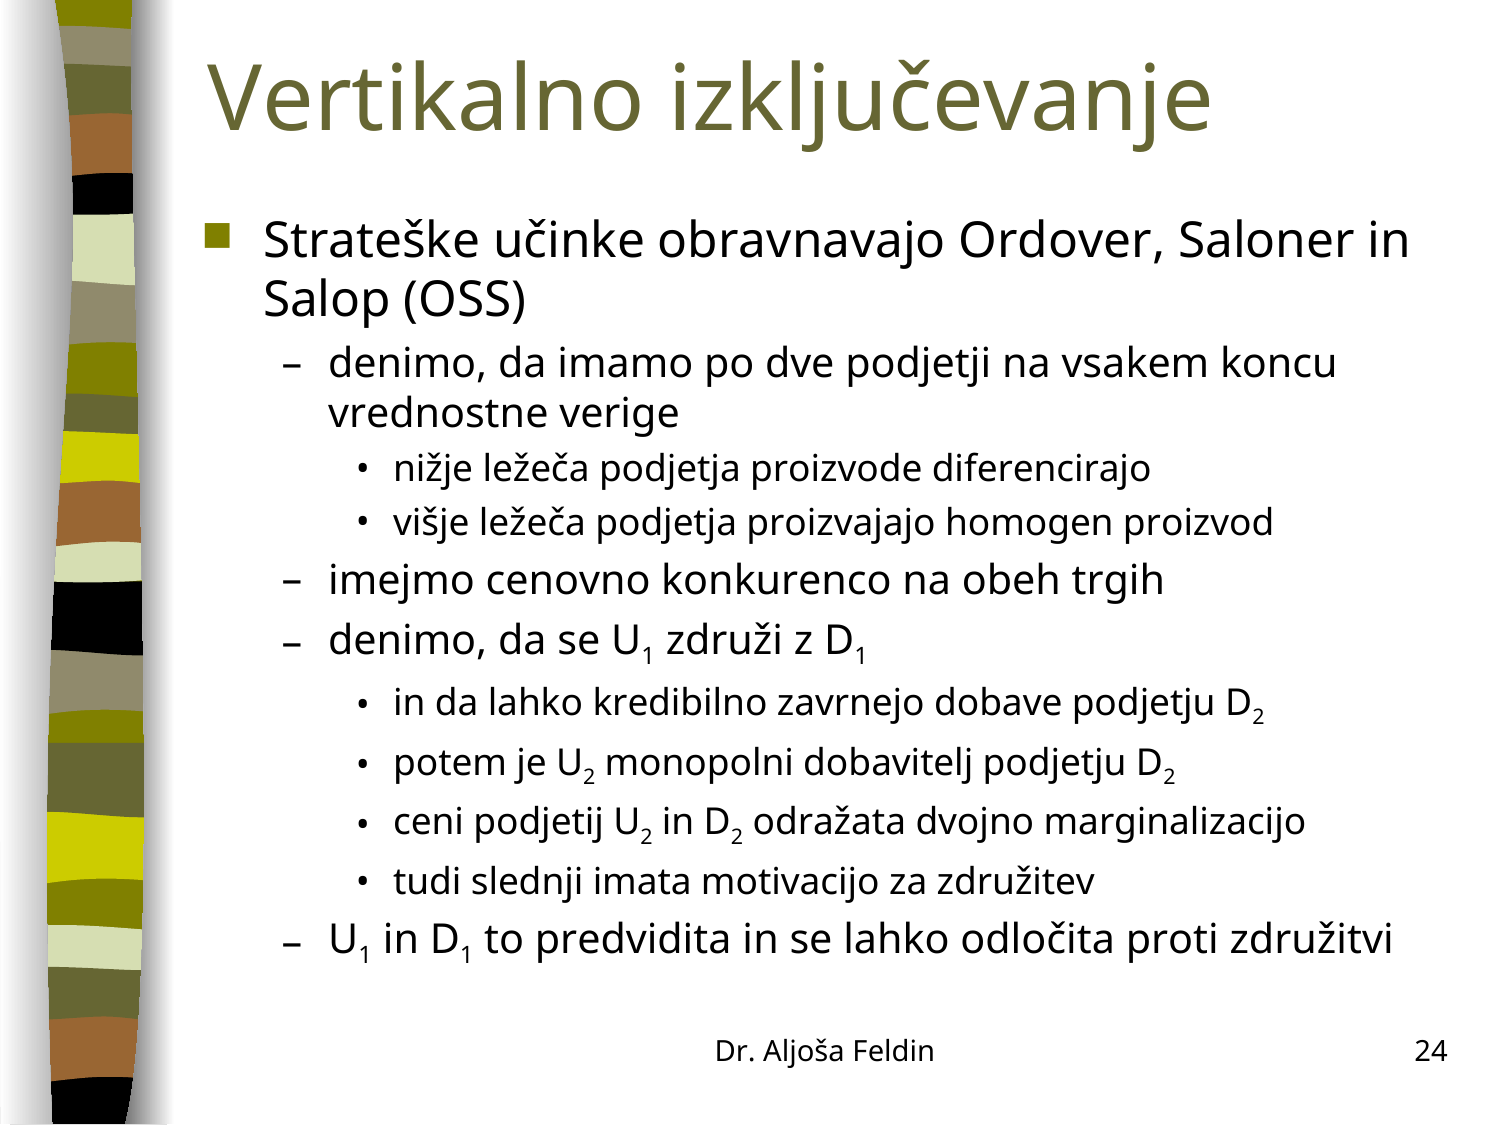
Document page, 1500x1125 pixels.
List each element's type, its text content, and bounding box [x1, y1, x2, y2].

title Vertikalno izključevanje [192, 0, 1468, 188]
text_box Dr. Aljoša Feldin [587, 1025, 1063, 1101]
list Strateške učinke obravnavajo Ordover, Saloner in Salop (OSS) denimo, da imamo po dve podjetji na vsakem koncu vrednostne verige nižje ležeča podjetja proizvode diferencirajo višje ležeča podjetja proizvajajo homogen proizvod imejmo cenovno konkurenco na obeh trgih denimo, da se U1 združi z D1 in da lahko kredibilno zavrnejo dobave podjetju D2 potem je U2 monopolni dobavitelj podjetju D2 ceni podjetij U2 in D2 odražata dvojno marginalizacijo tudi slednji imata motivacijo za združitev U1 in D1 to predvidita in se lahko odločita proti združitvi [192, 200, 1468, 876]
text_box <number> [1149, 1025, 1463, 1101]
